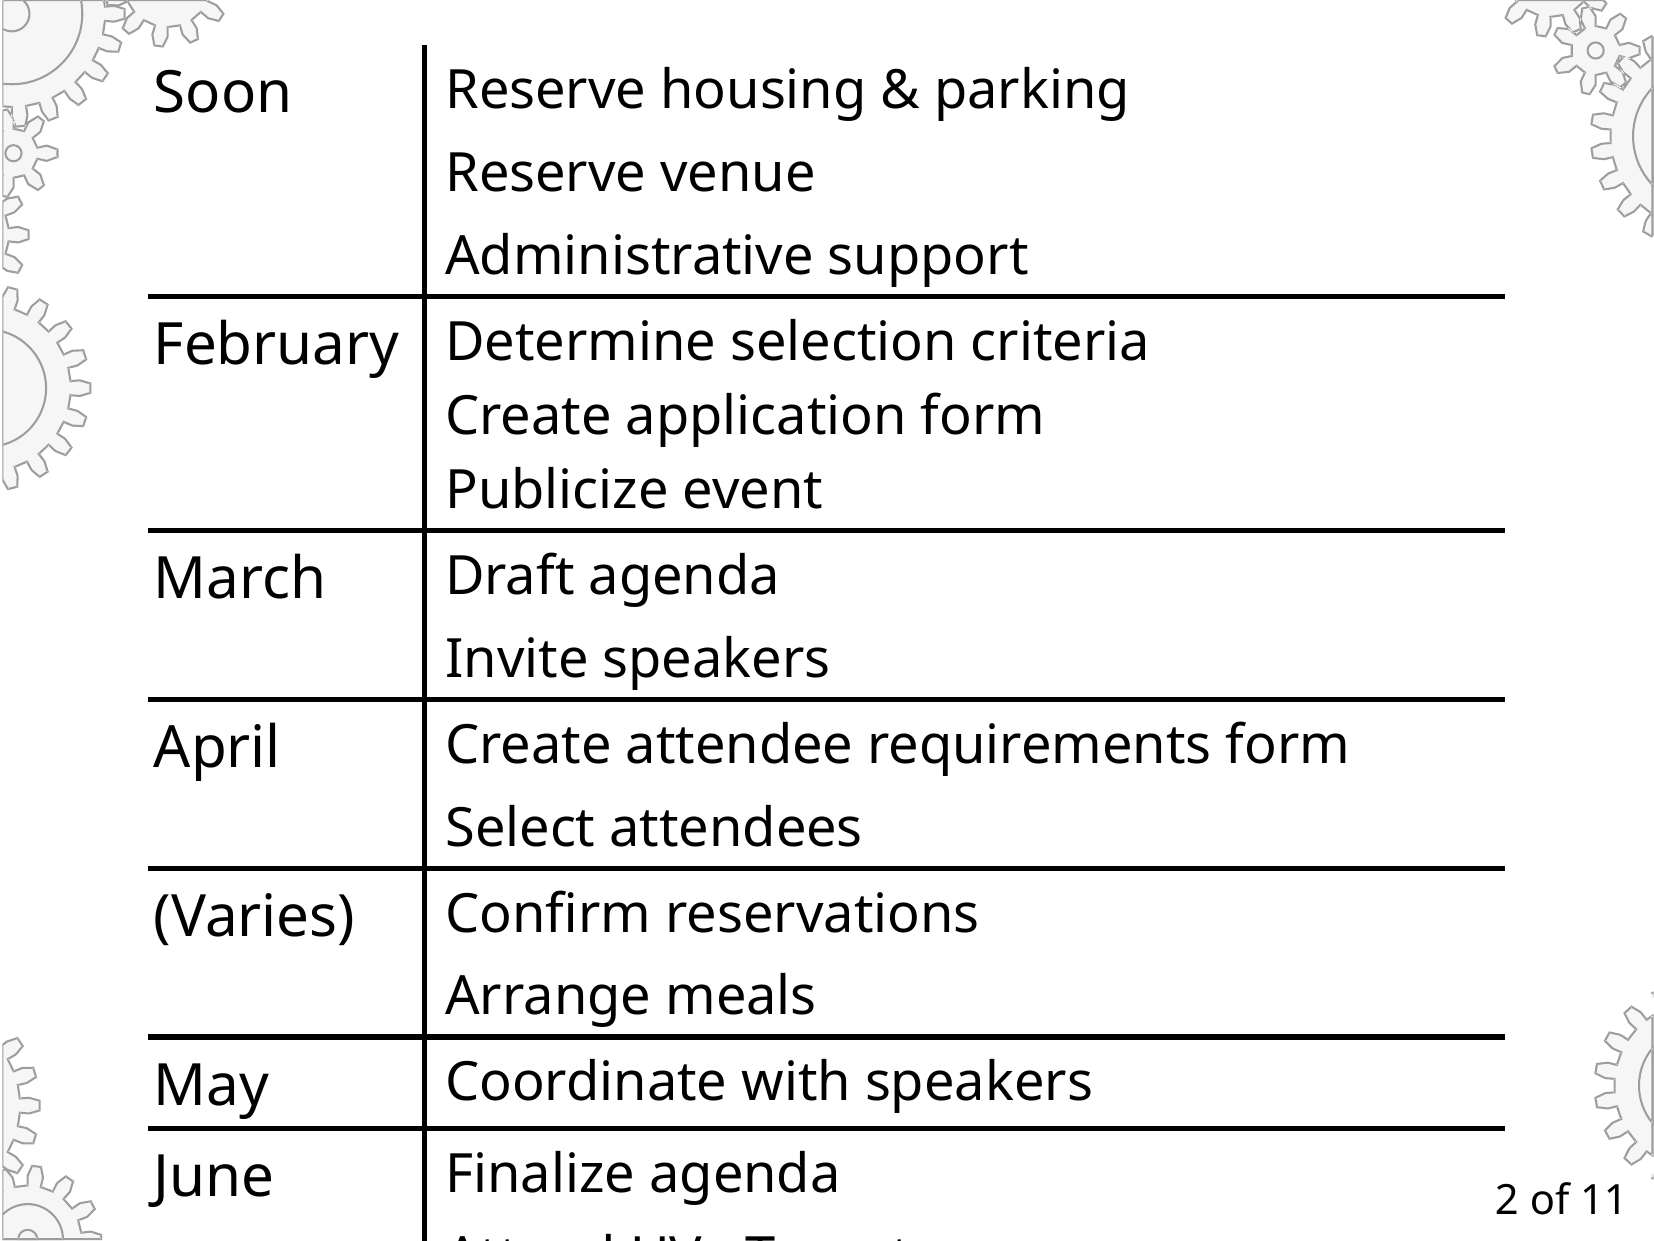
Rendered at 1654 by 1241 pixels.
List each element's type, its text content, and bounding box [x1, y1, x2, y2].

table_cell March [148, 533, 422, 697]
table_cell Create attendee requirements form Select attendees [427, 702, 1505, 866]
table_cell Confirm reservations Arrange meals [427, 871, 1505, 1034]
table_cell February [148, 299, 422, 528]
table_cell May [148, 1040, 422, 1126]
table_header Soon [148, 45, 422, 294]
table_cell Coordinate with speakers [427, 1040, 1505, 1126]
table_cell (Varies) [148, 871, 422, 1034]
table_cell Determine selection criteria Create application form Publicize event [427, 299, 1505, 528]
table_cell June [148, 1131, 422, 1241]
table_cell Draft agenda Invite speakers [427, 533, 1505, 697]
table_header Reserve housing & parking Reserve venue Administrative support [427, 45, 1505, 294]
table_cell April [148, 702, 422, 866]
table_cell Finalize agenda Attend UVa Tapestry [427, 1131, 1505, 1241]
